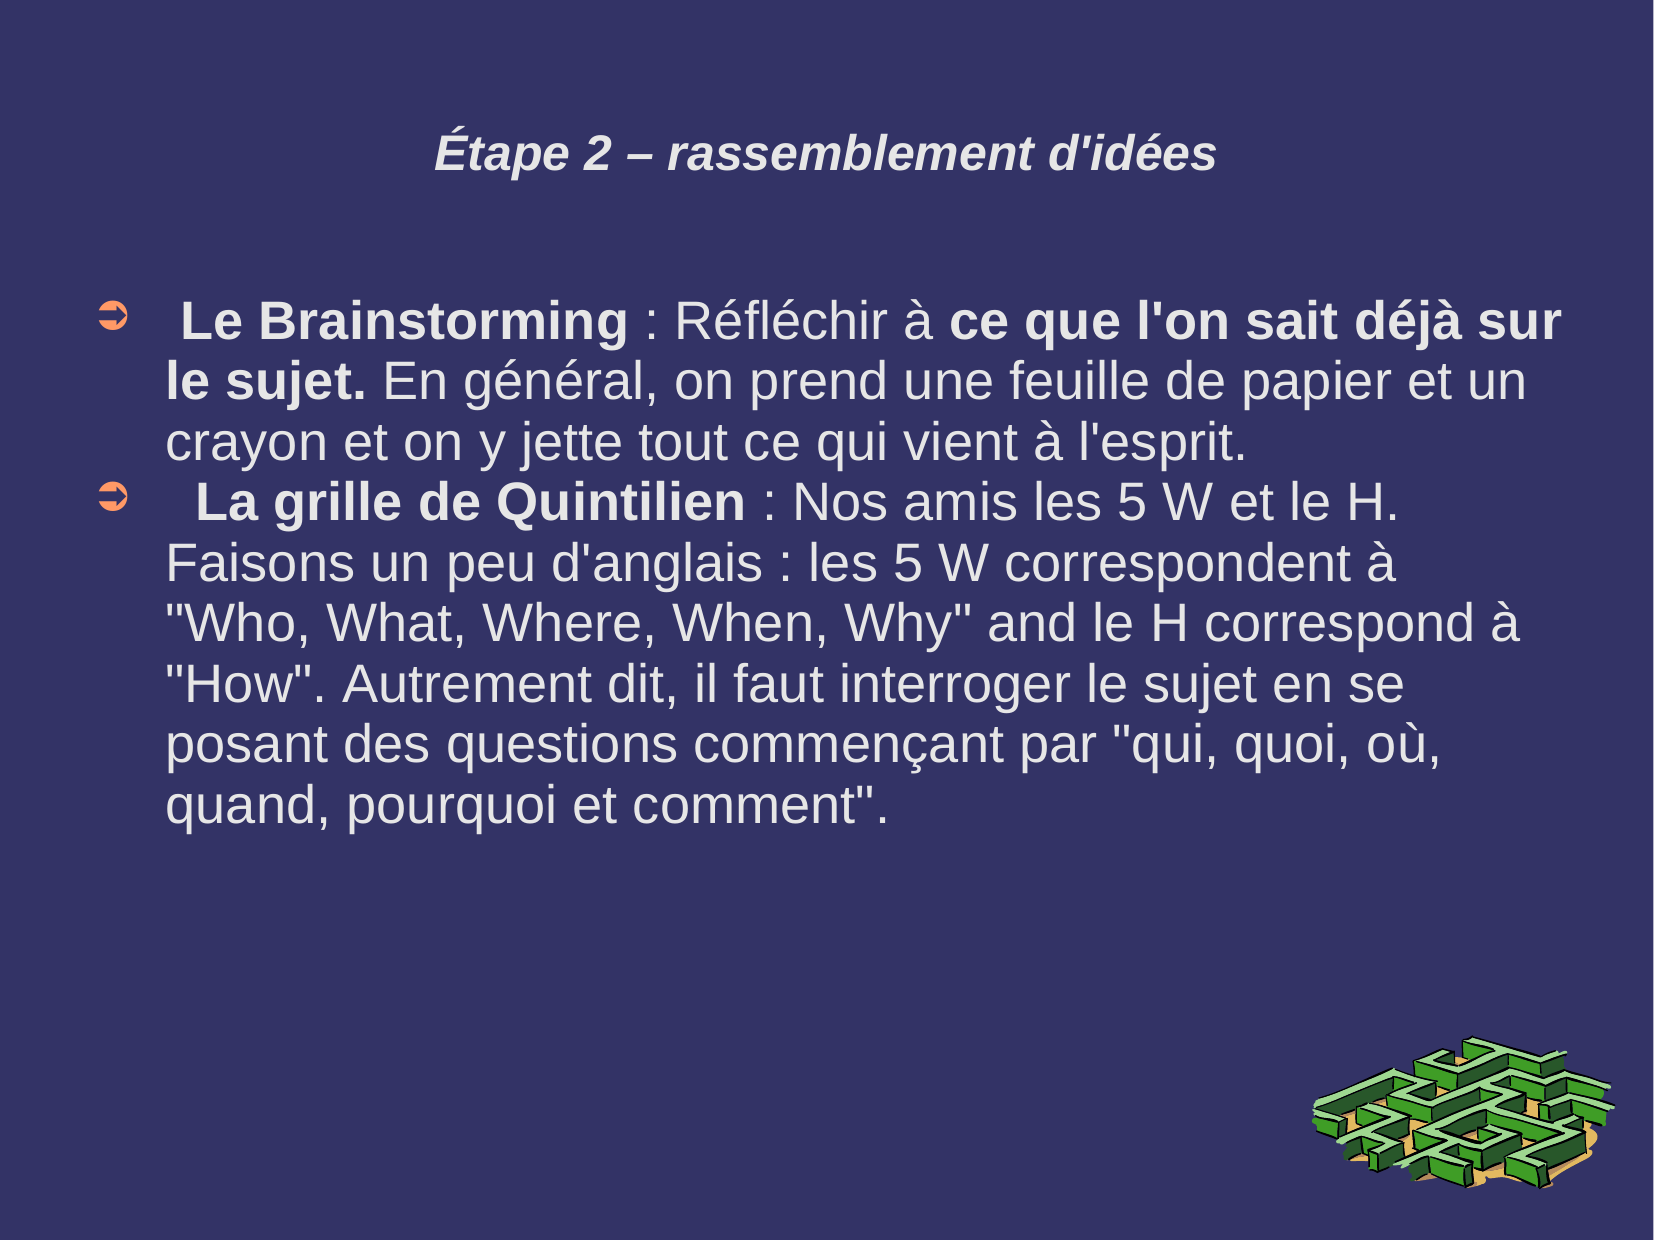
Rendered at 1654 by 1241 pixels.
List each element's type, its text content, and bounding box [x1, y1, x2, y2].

title Étape 2 – rassemblement d'idées [82, 49, 1571, 257]
list Le Brainstorming : Réfléchir à ce que l'on sait déjà sur le sujet. En général, on prend une feuille de papier et un crayon et on y jette tout ce qui vient à l'esprit. La grille de Quintilien : Nos amis les 5 W et le H. Faisons un peu d'anglais : les 5 W correspondent à "Who, What, Where, When, Why" and le H correspond à "How". Autrement dit, il faut interroger le sujet en se posant des questions commençant par "qui, quoi, où, quand, pourquoi et comment". [82, 290, 1571, 1109]
